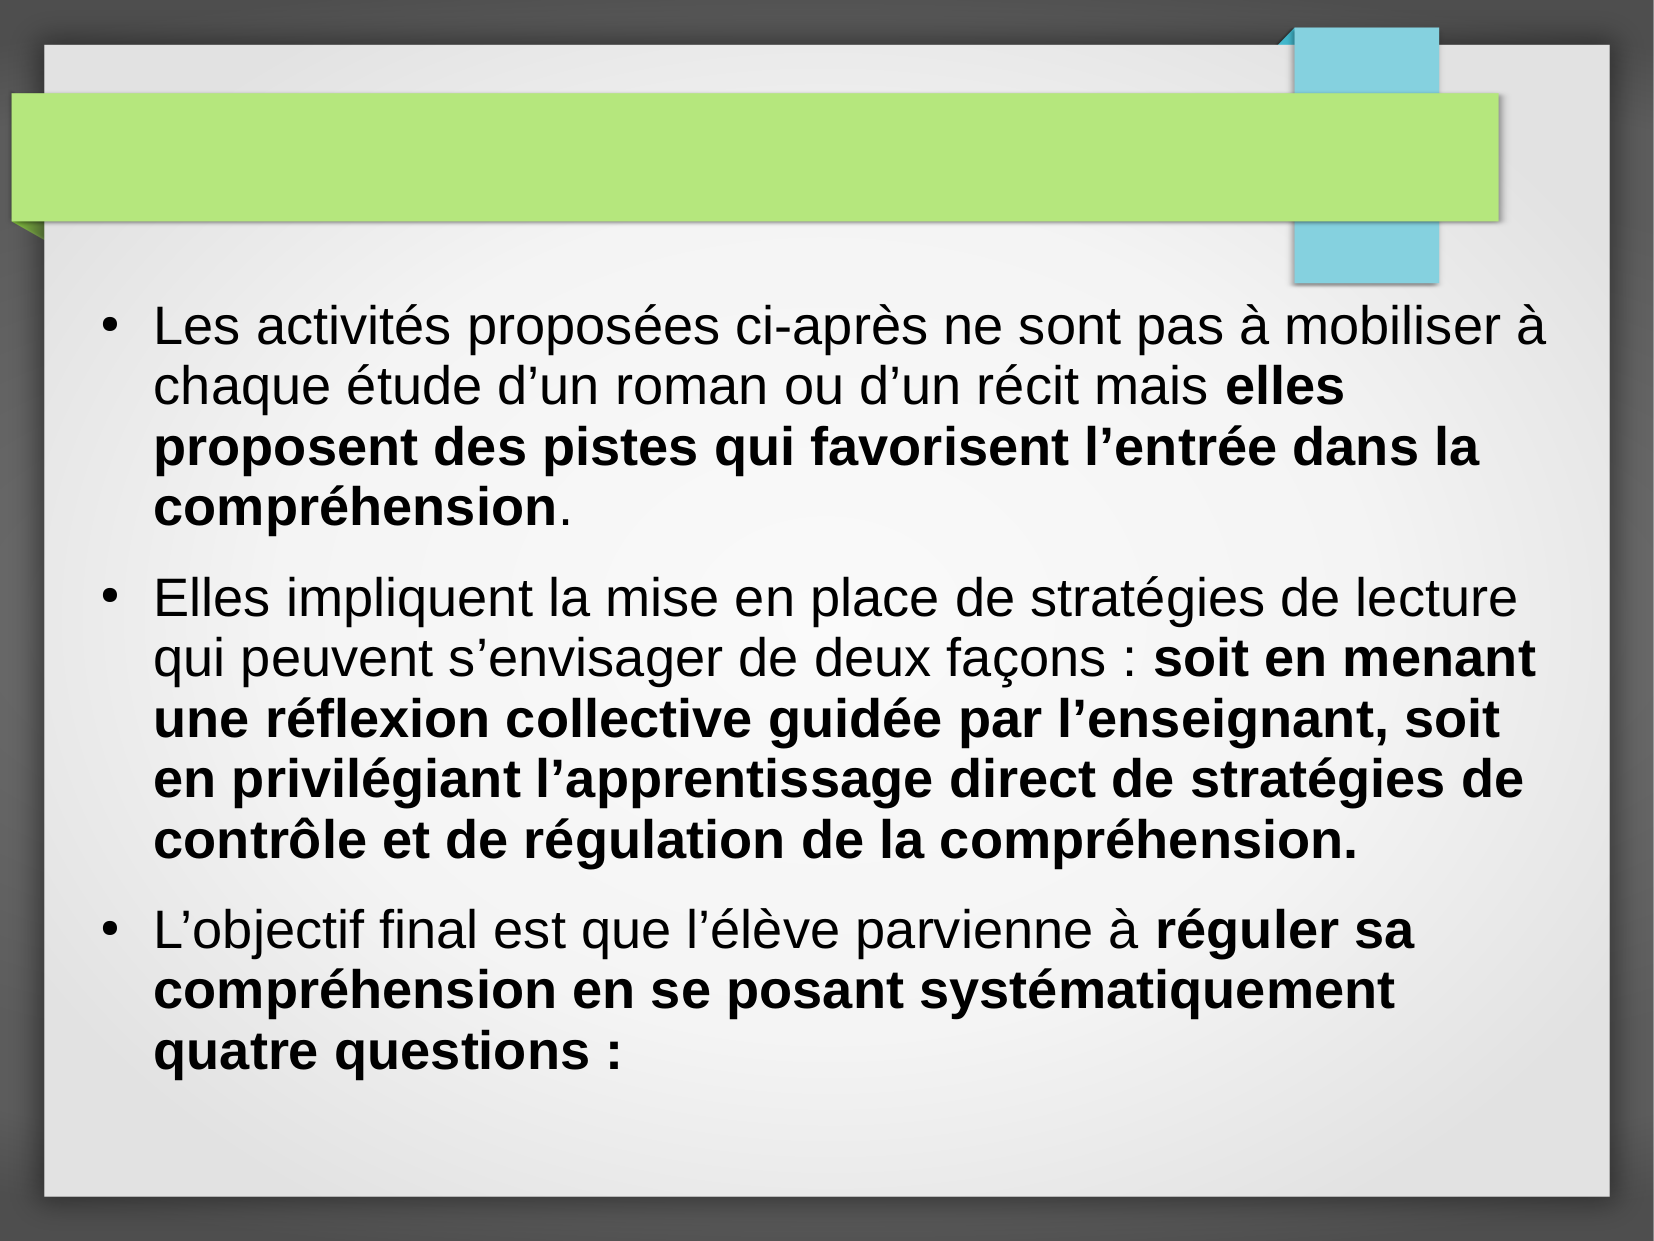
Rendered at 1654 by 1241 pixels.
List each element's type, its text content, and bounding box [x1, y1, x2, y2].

picture [0, 0, 1654, 1241]
list Les activités proposées ci-après ne sont pas à mobiliser à chaque étude d’un roman ou d’un récit mais elles proposent des pistes qui favorisent l’entrée dans la compréhension. Elles impliquent la mise en place de stratégies de lecture qui peuvent s’envisager de deux façons : soit en menant une réflexion collective guidée par l’enseignant, soit en privilégiant l’apprentissage direct de stratégies de contrôle et de régulation de la compréhension. L’objectif final est que l’élève parvienne à réguler sa compréhension en se posant systématiquement quatre questions : [82, 295, 1571, 1015]
